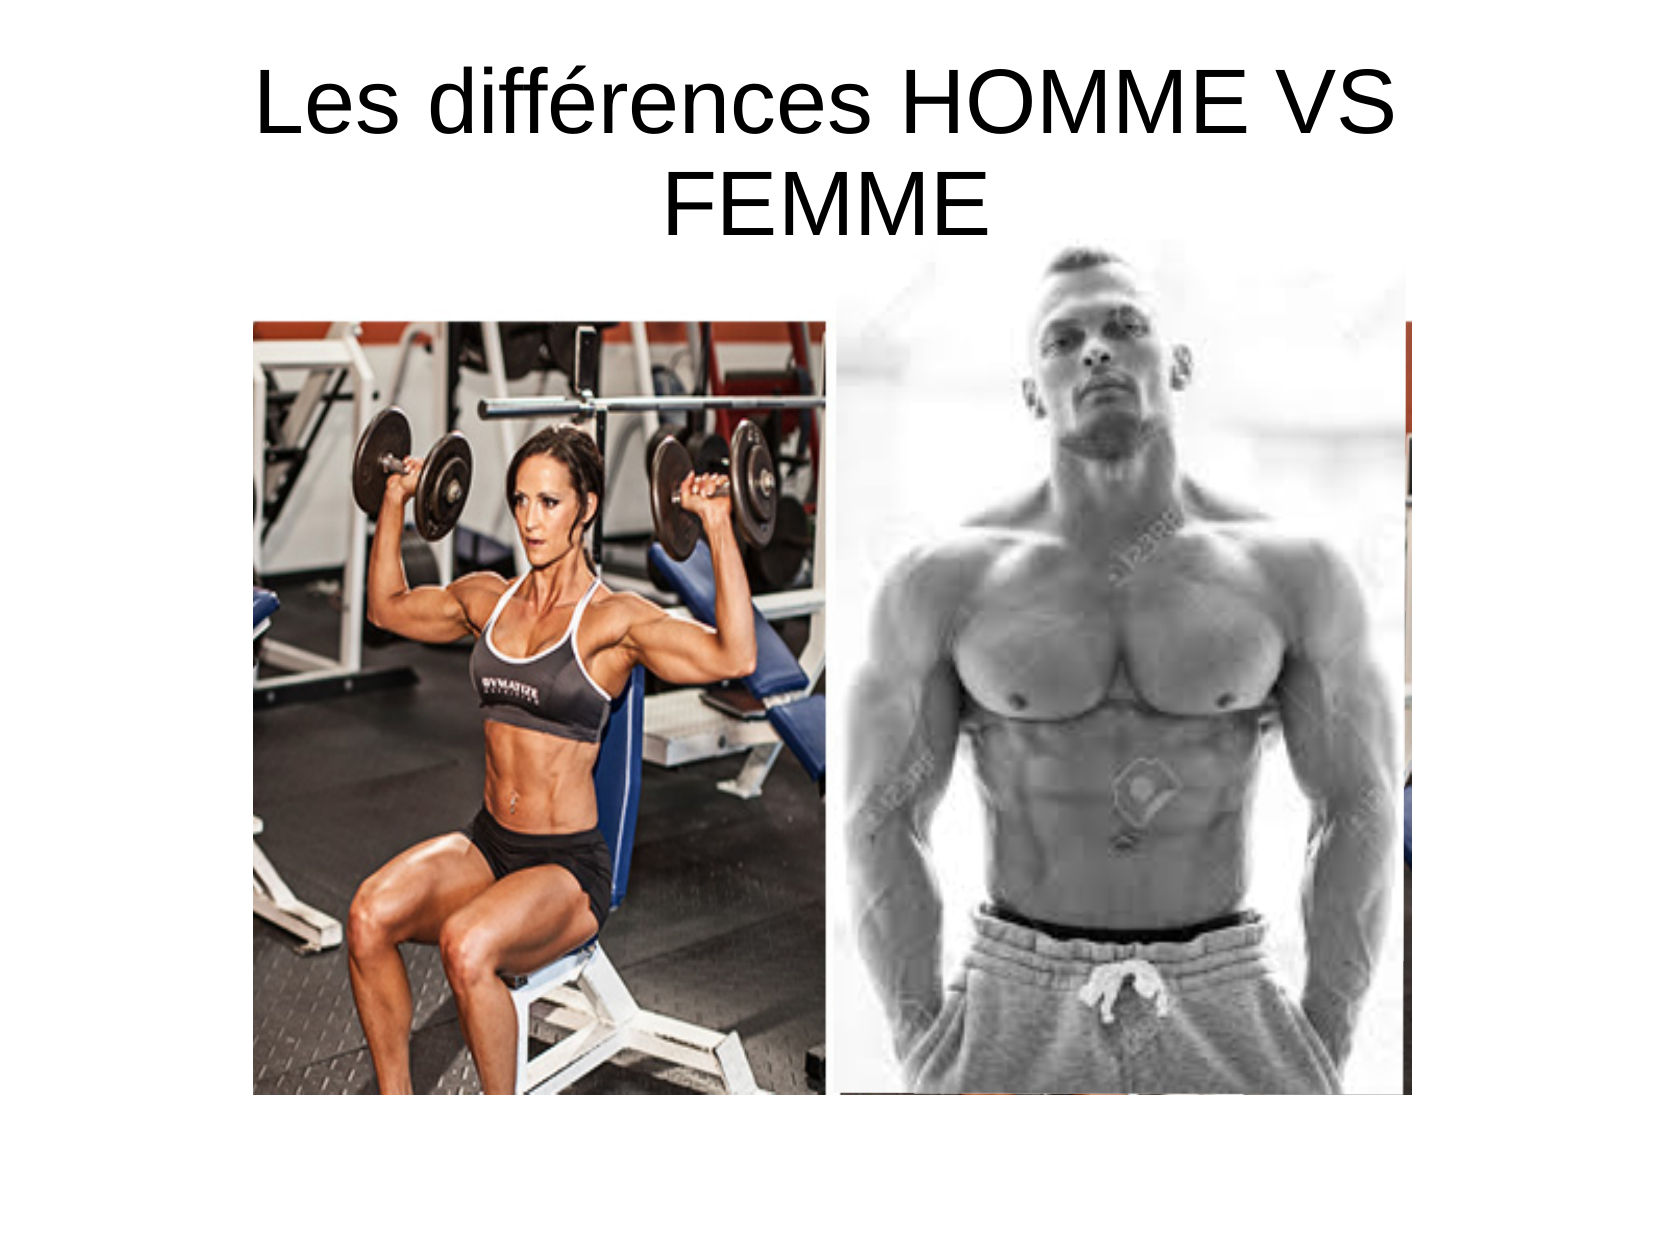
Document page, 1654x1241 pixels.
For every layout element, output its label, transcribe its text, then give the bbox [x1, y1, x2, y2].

picture [253, 236, 1412, 1095]
title Les différences HOMME VS FEMME [82, 49, 1571, 257]
